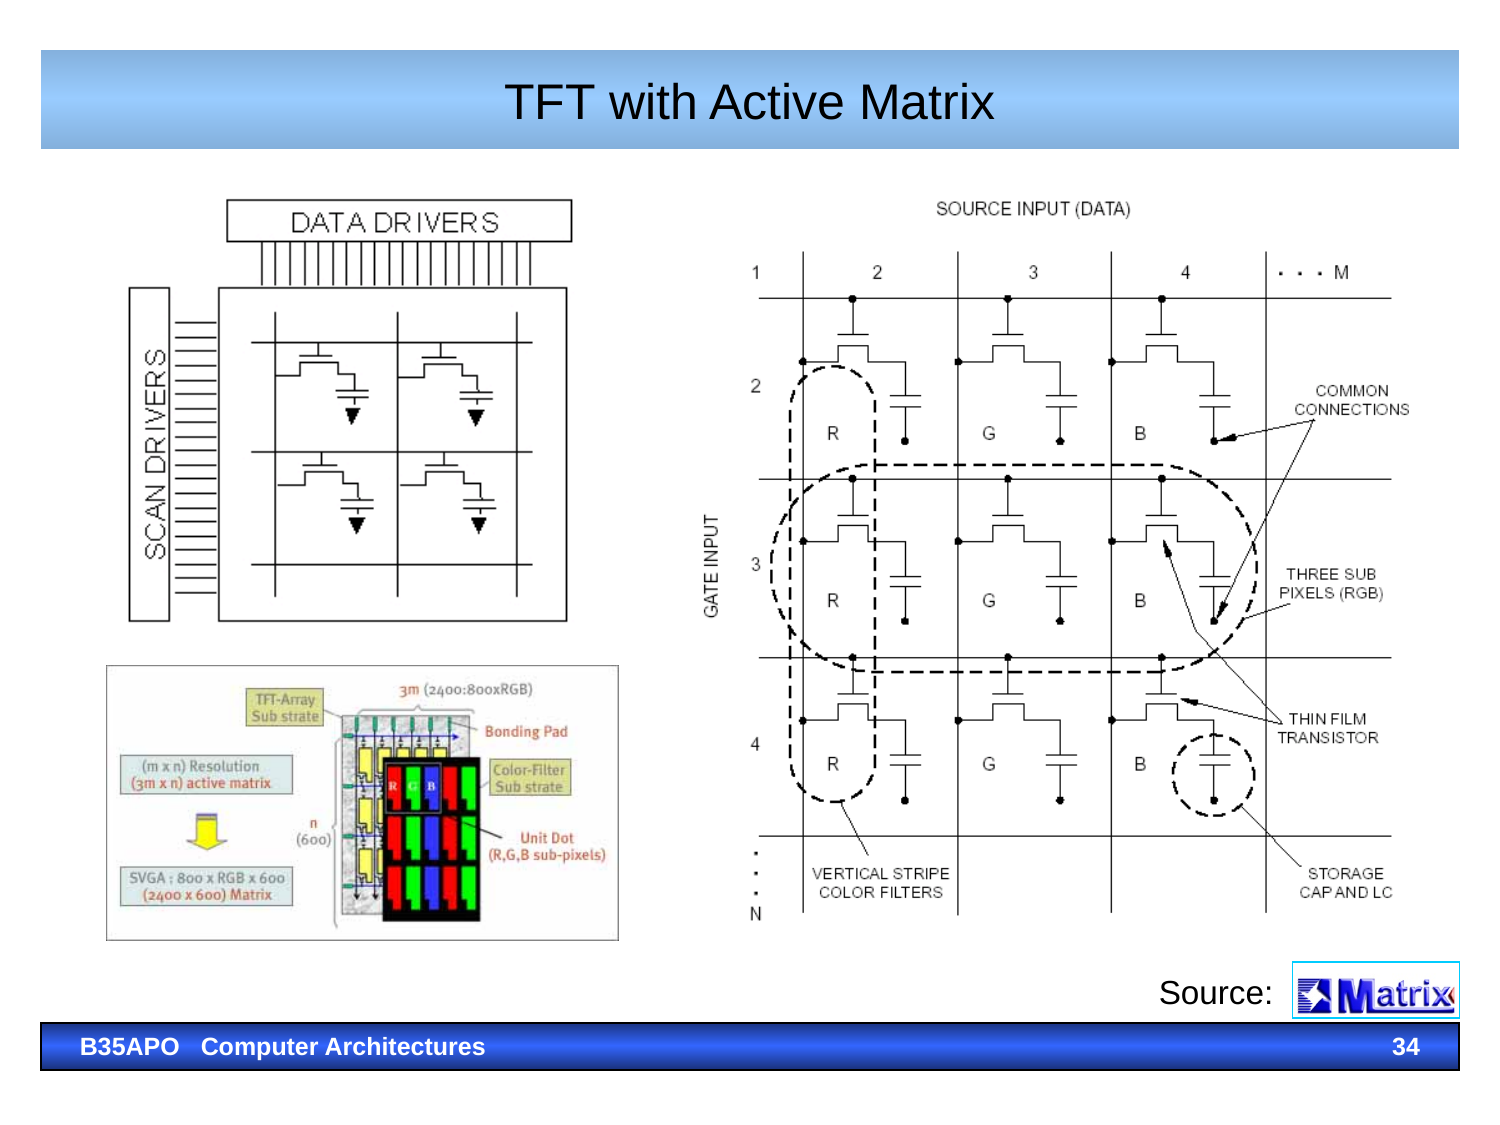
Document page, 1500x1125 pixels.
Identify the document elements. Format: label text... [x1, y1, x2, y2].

text_box Source: [1016, 964, 1289, 1019]
title TFT with Active Matrix [41, 50, 1459, 149]
picture [1294, 964, 1458, 1016]
picture [106, 665, 619, 941]
footer B35APO Computer Architectures [64, 1023, 1424, 1071]
picture [81, 183, 619, 652]
slide_number <number> [1340, 1023, 1436, 1069]
picture [643, 183, 1419, 933]
